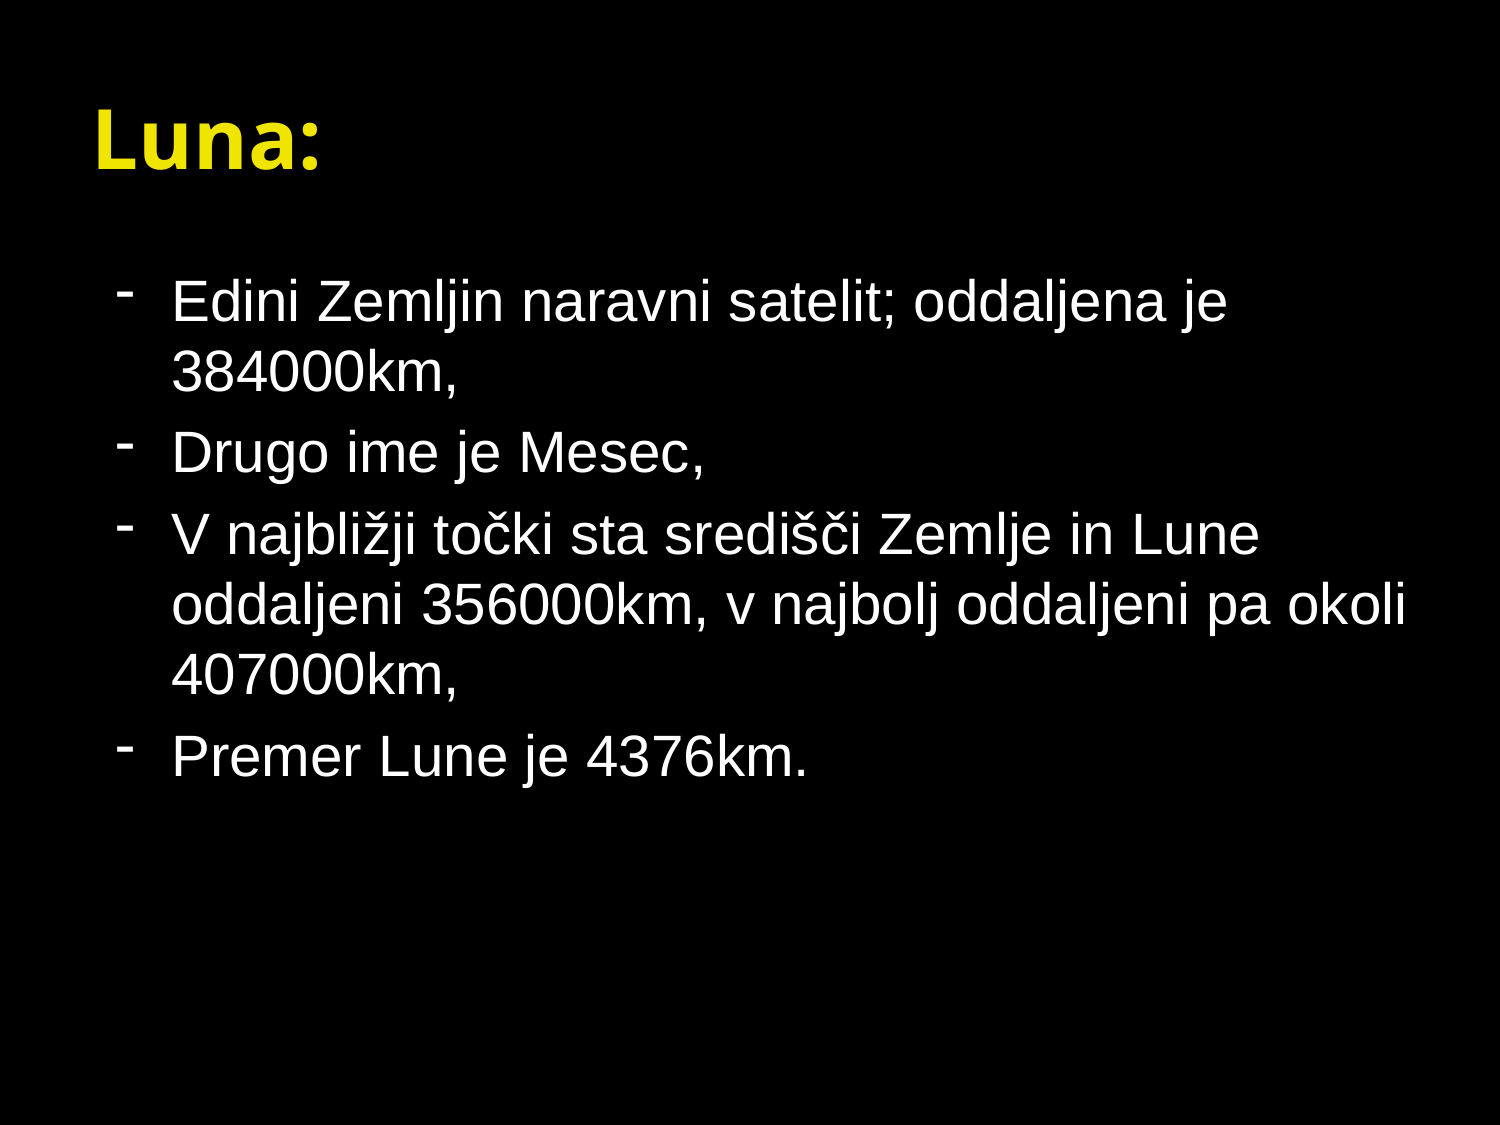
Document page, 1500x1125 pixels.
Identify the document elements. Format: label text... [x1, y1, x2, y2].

list Edini Zemljin naravni satelit; oddaljena je 384000km, Drugo ime je Mesec, V najbližji točki sta središči Zemlje in Lune oddaljeni 356000km, v najbolj oddaljeni pa okoli 407000km, Premer Lune je 4376km. [100, 255, 1451, 1046]
title Luna: [76, 42, 1427, 231]
